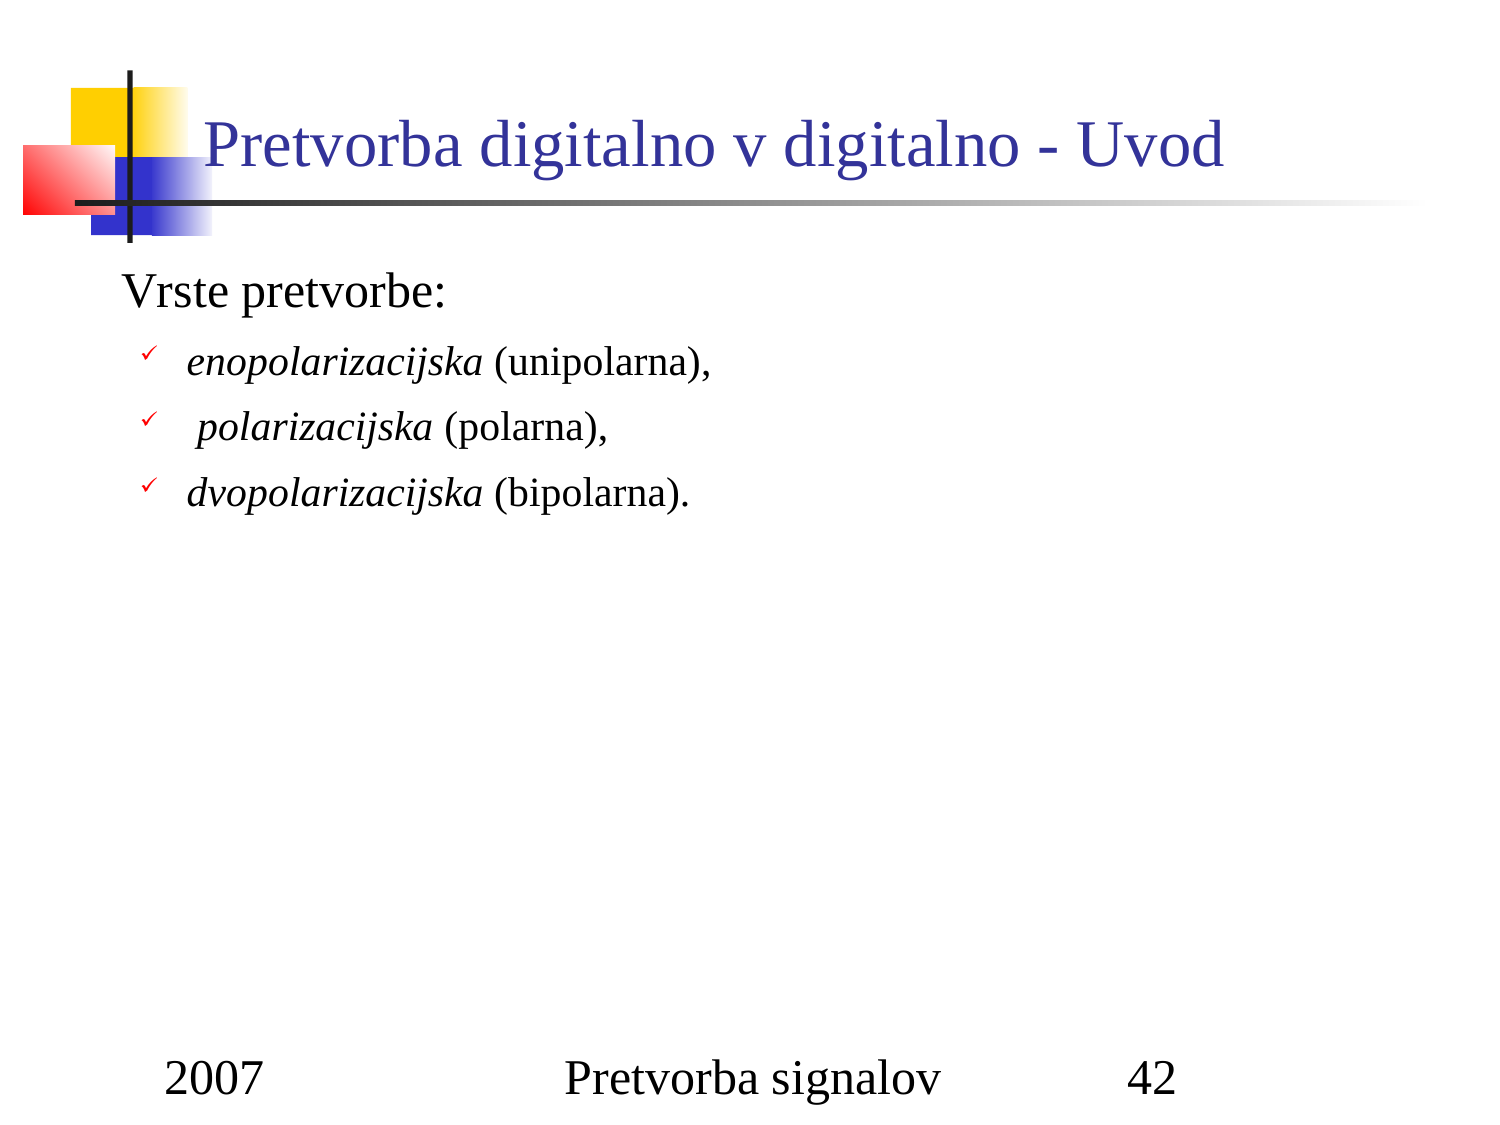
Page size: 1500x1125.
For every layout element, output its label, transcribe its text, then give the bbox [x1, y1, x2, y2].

list Vrste pretvorbe: enopolarizacijska (unipolarna), polarizacijska (polarna), dvopolarizacijska (bipolarna). [50, 249, 1469, 1007]
title Pretvorba digitalno v digitalno - Uvod [188, 92, 1468, 188]
